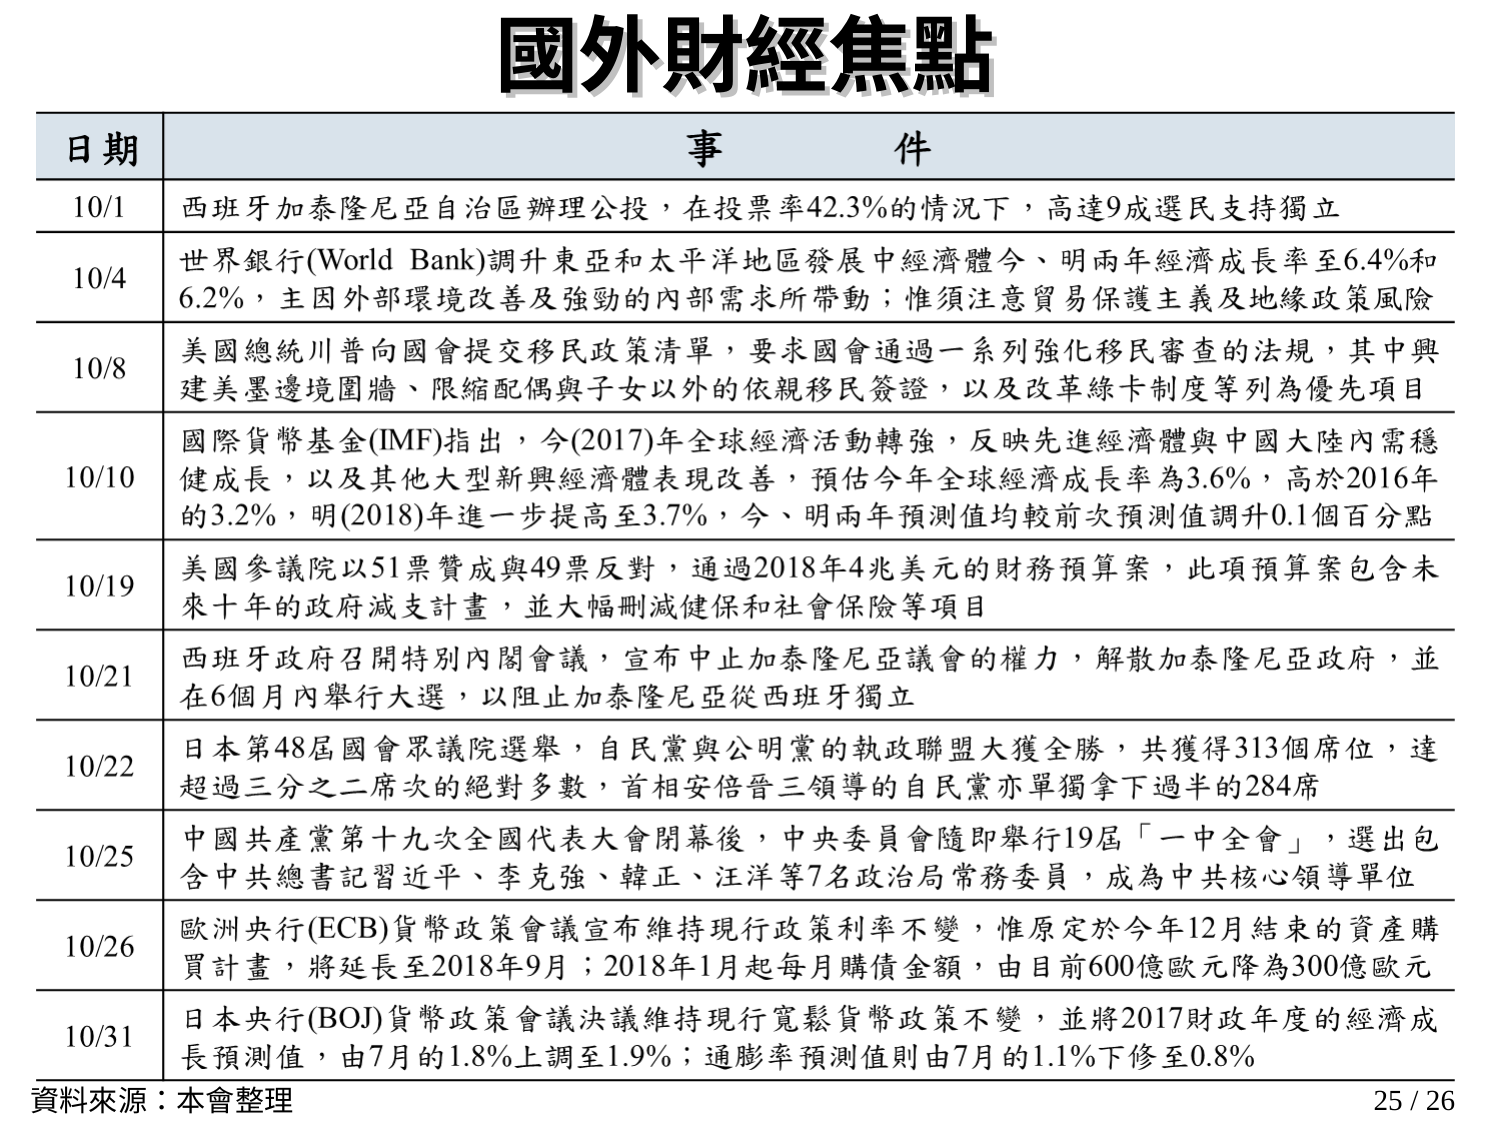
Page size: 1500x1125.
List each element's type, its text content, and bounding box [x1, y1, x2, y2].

picture [33, 108, 1459, 1092]
text_box 資料來源：本會整理 [15, 1074, 309, 1125]
text_box 國外財經焦點 [15, 0, 1475, 132]
